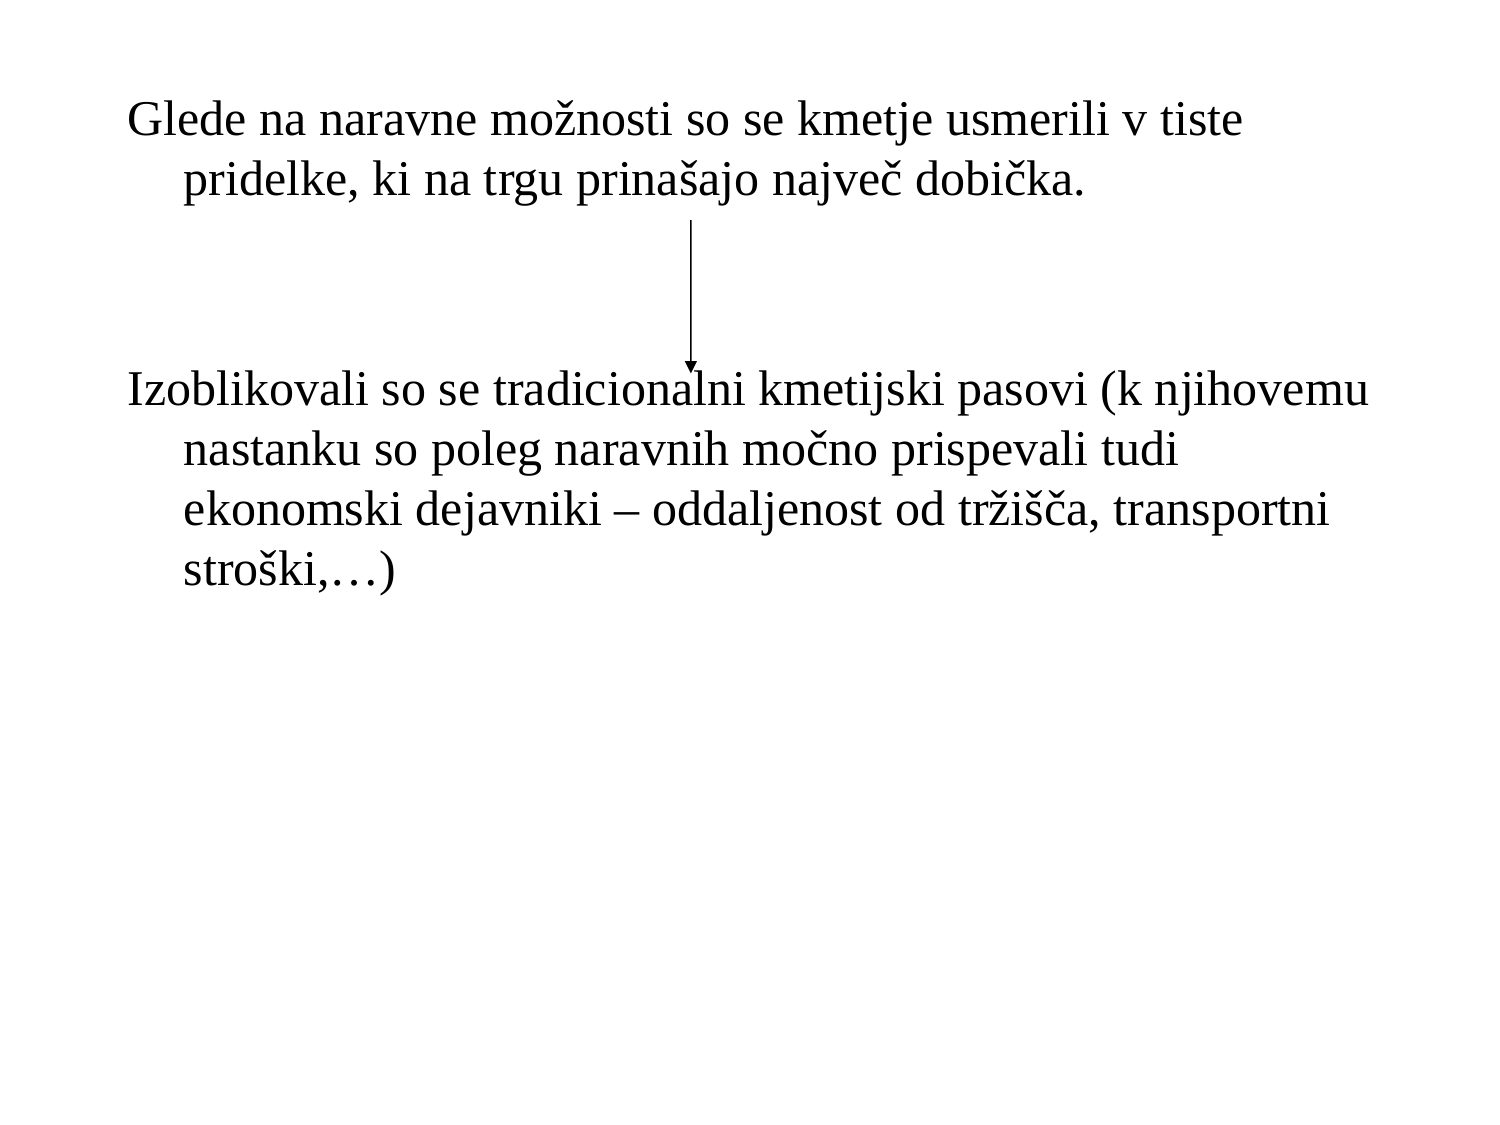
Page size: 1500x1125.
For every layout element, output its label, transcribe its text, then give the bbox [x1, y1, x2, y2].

list Glede na naravne možnosti so se kmetje usmerili v tiste pridelke, ki na trgu prinašajo največ dobička. Izoblikovali so se tradicionalni kmetijski pasovi (k njihovemu nastanku so poleg naravnih močno prispevali tudi ekonomski dejavniki – oddaljenost od tržišča, transportni stroški,…) [112, 78, 1388, 1000]
